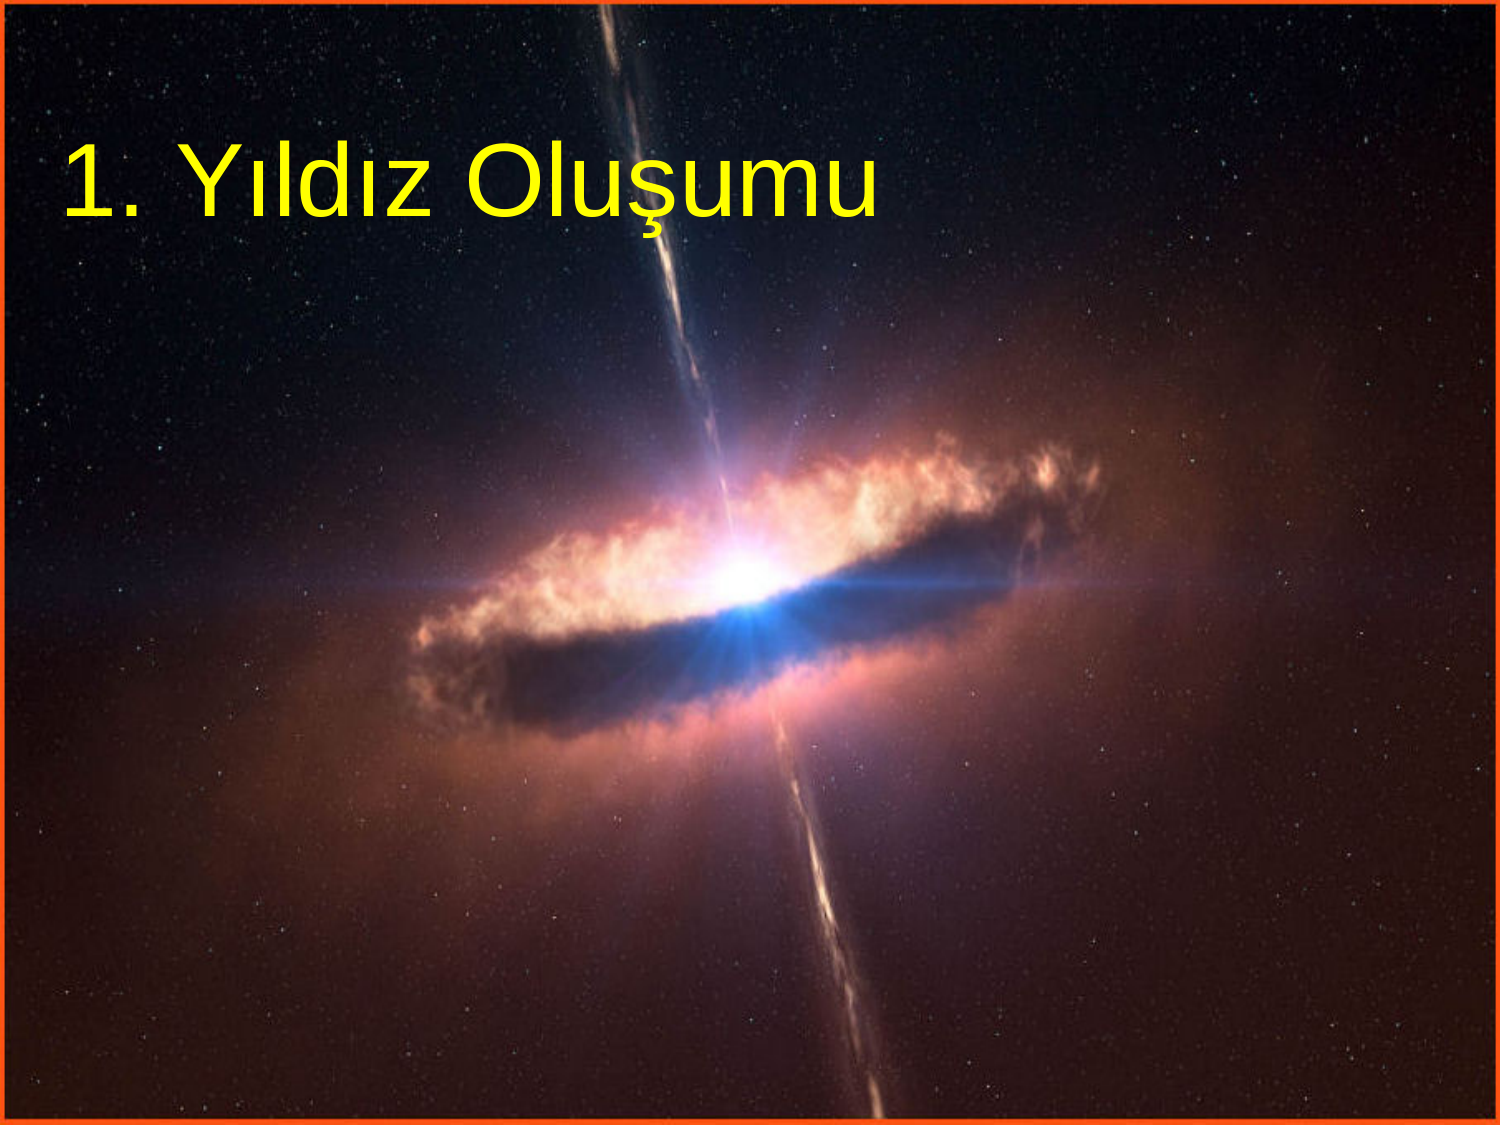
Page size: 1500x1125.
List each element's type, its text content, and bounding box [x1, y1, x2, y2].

text_box 1. Yıldız Oluşumu [45, 104, 961, 370]
picture [0, 0, 1500, 1125]
